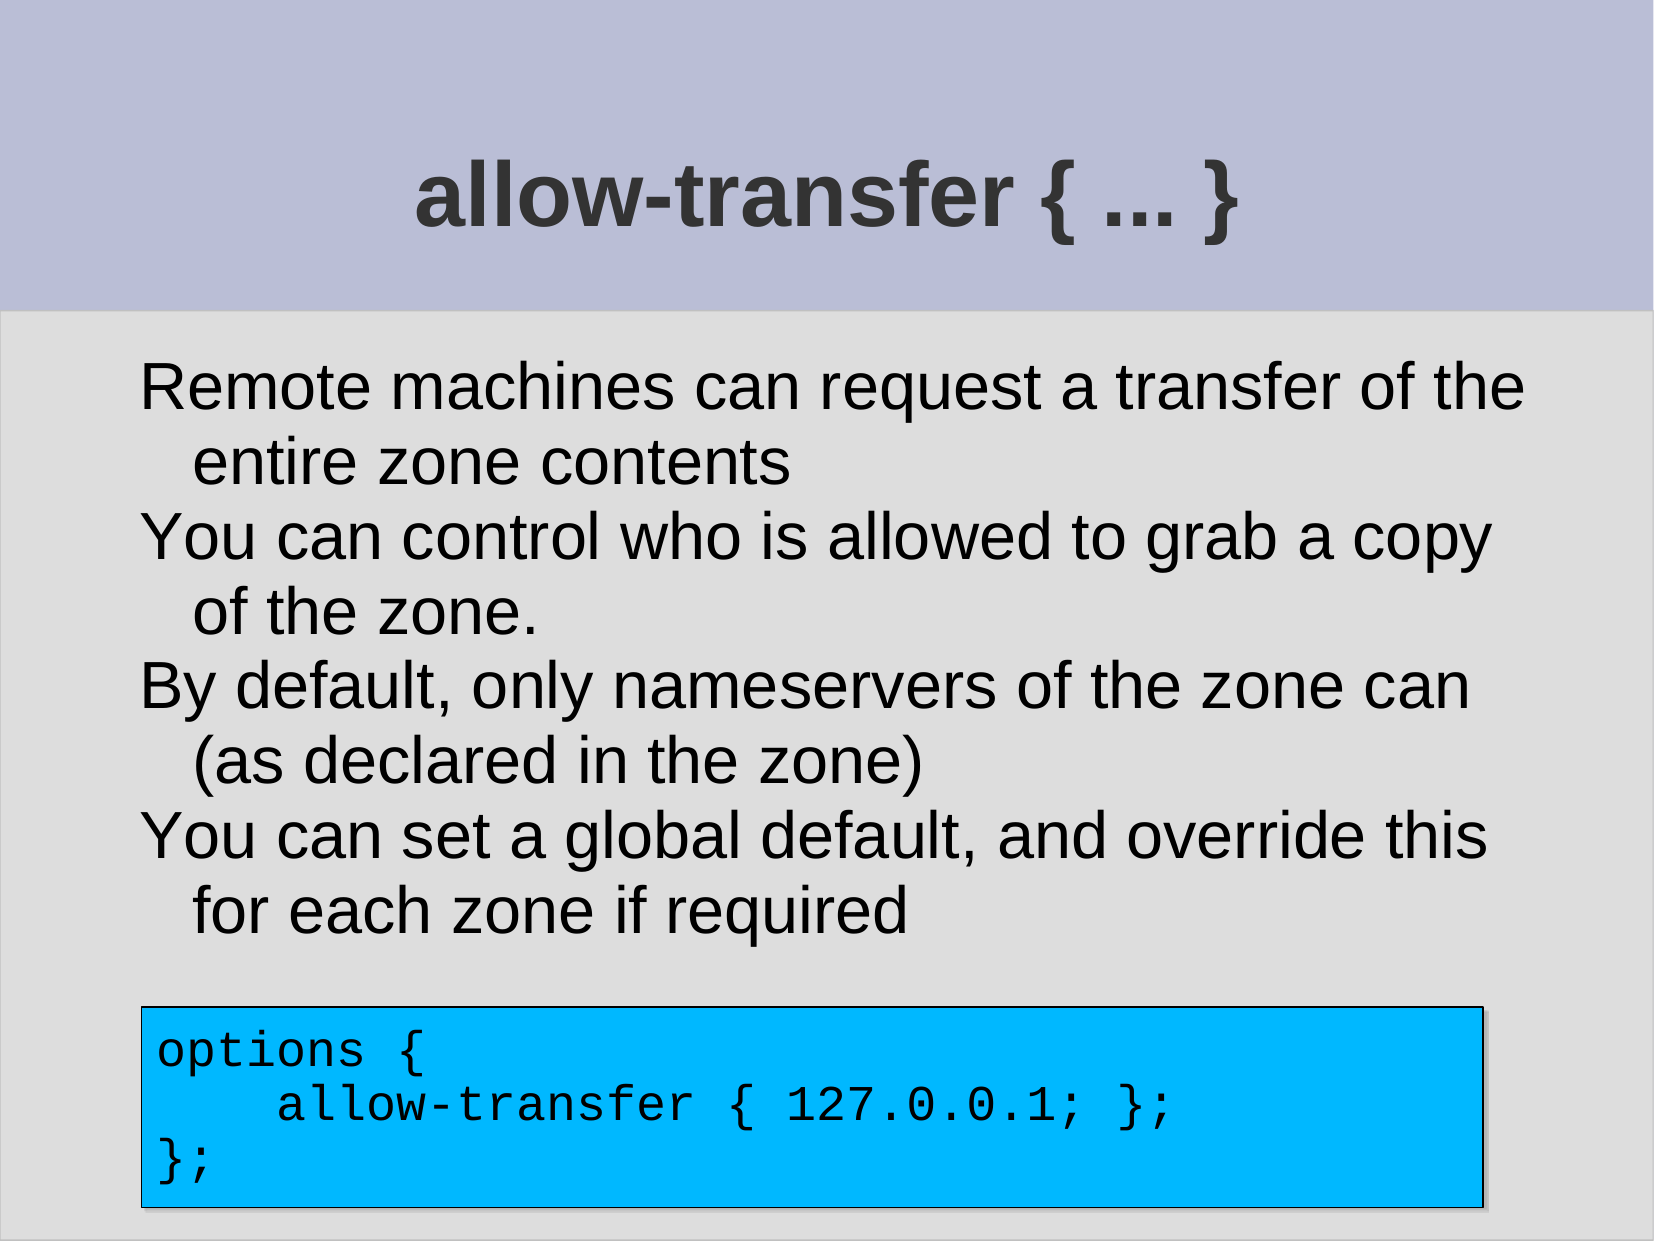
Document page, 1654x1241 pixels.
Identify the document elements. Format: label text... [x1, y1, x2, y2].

title allow-transfer { ... } [121, 91, 1534, 299]
text_box options { allow-transfer { 127.0.0.1; }; }; [141, 1007, 1484, 1208]
list Remote machines can request a transfer of the entire zone contents You can control who is allowed to grab a copy of the zone. By default, only nameservers of the zone can (as declared in the zone) You can set a global default, and override this for each zone if required [121, 344, 1534, 1127]
